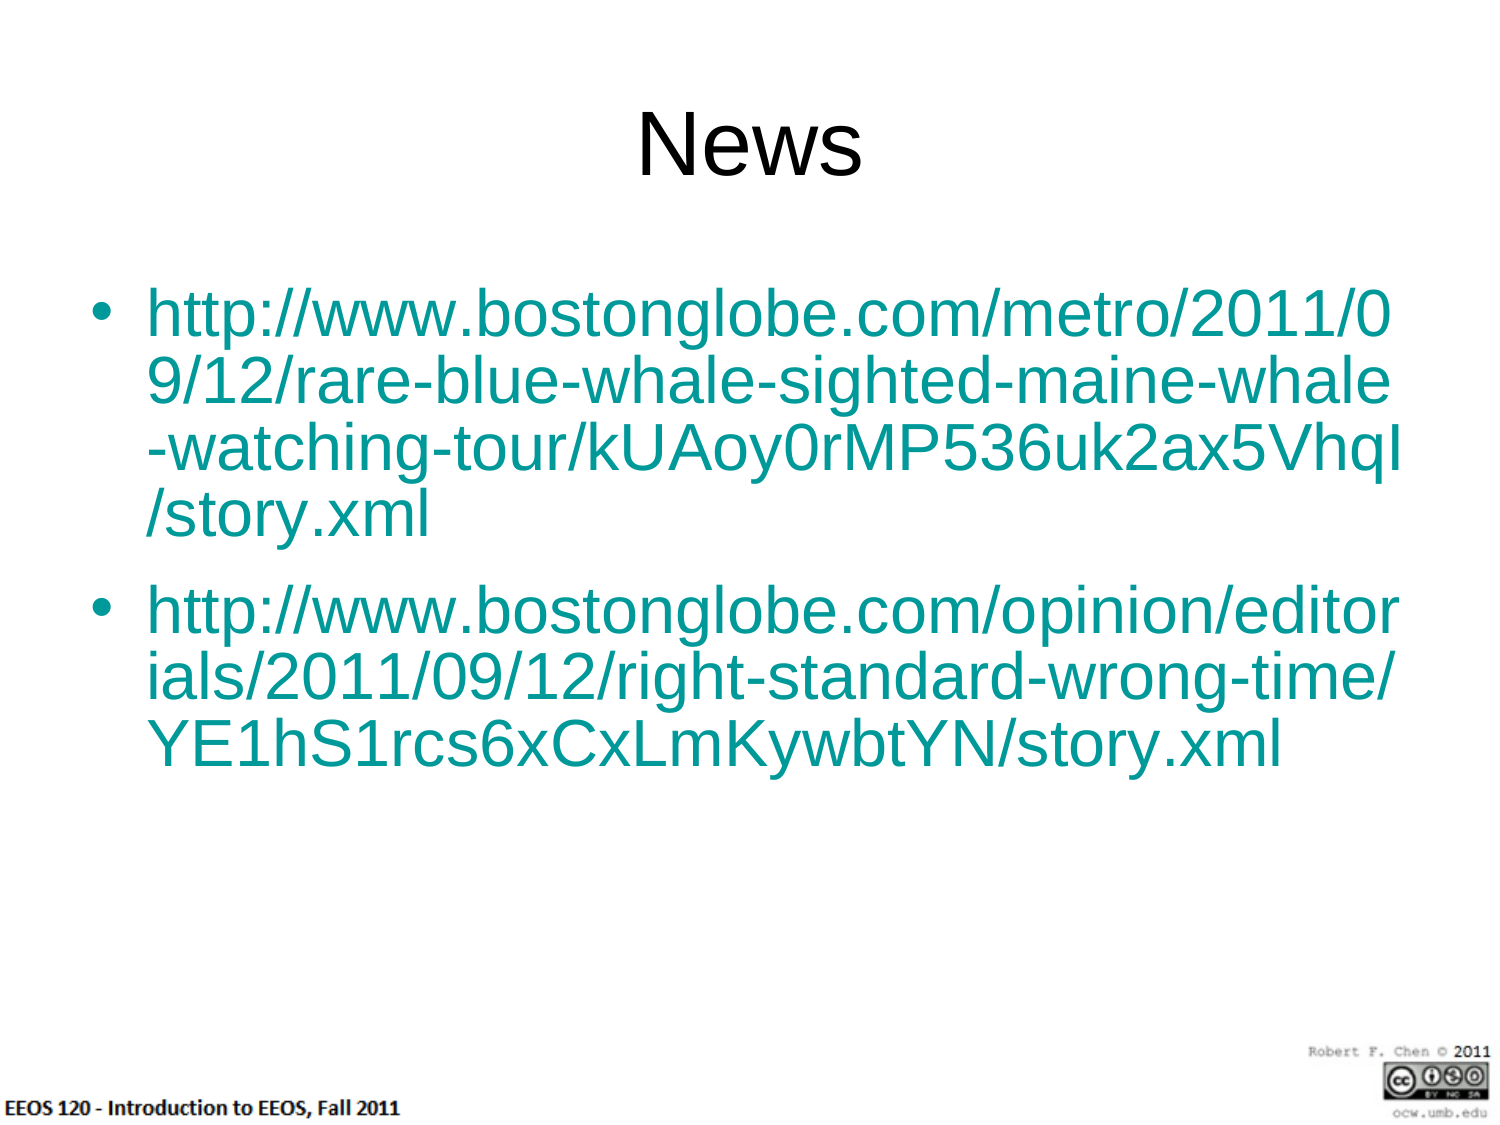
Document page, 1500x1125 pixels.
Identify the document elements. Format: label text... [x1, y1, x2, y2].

list http://www.bostonglobe.com/metro/2011/09/12/rare-blue-whale-sighted-maine-whale-watching-tour/kUAoy0rMP536uk2ax5VhqI/story.xml http://www.bostonglobe.com/opinion/editorials/2011/09/12/right-standard-wrong-time/YE1hS1rcs6xCxLmKywbtYN/story.xml [75, 262, 1426, 1006]
title News [75, 45, 1426, 233]
picture [0, 1090, 405, 1125]
picture [1301, 1040, 1500, 1125]
